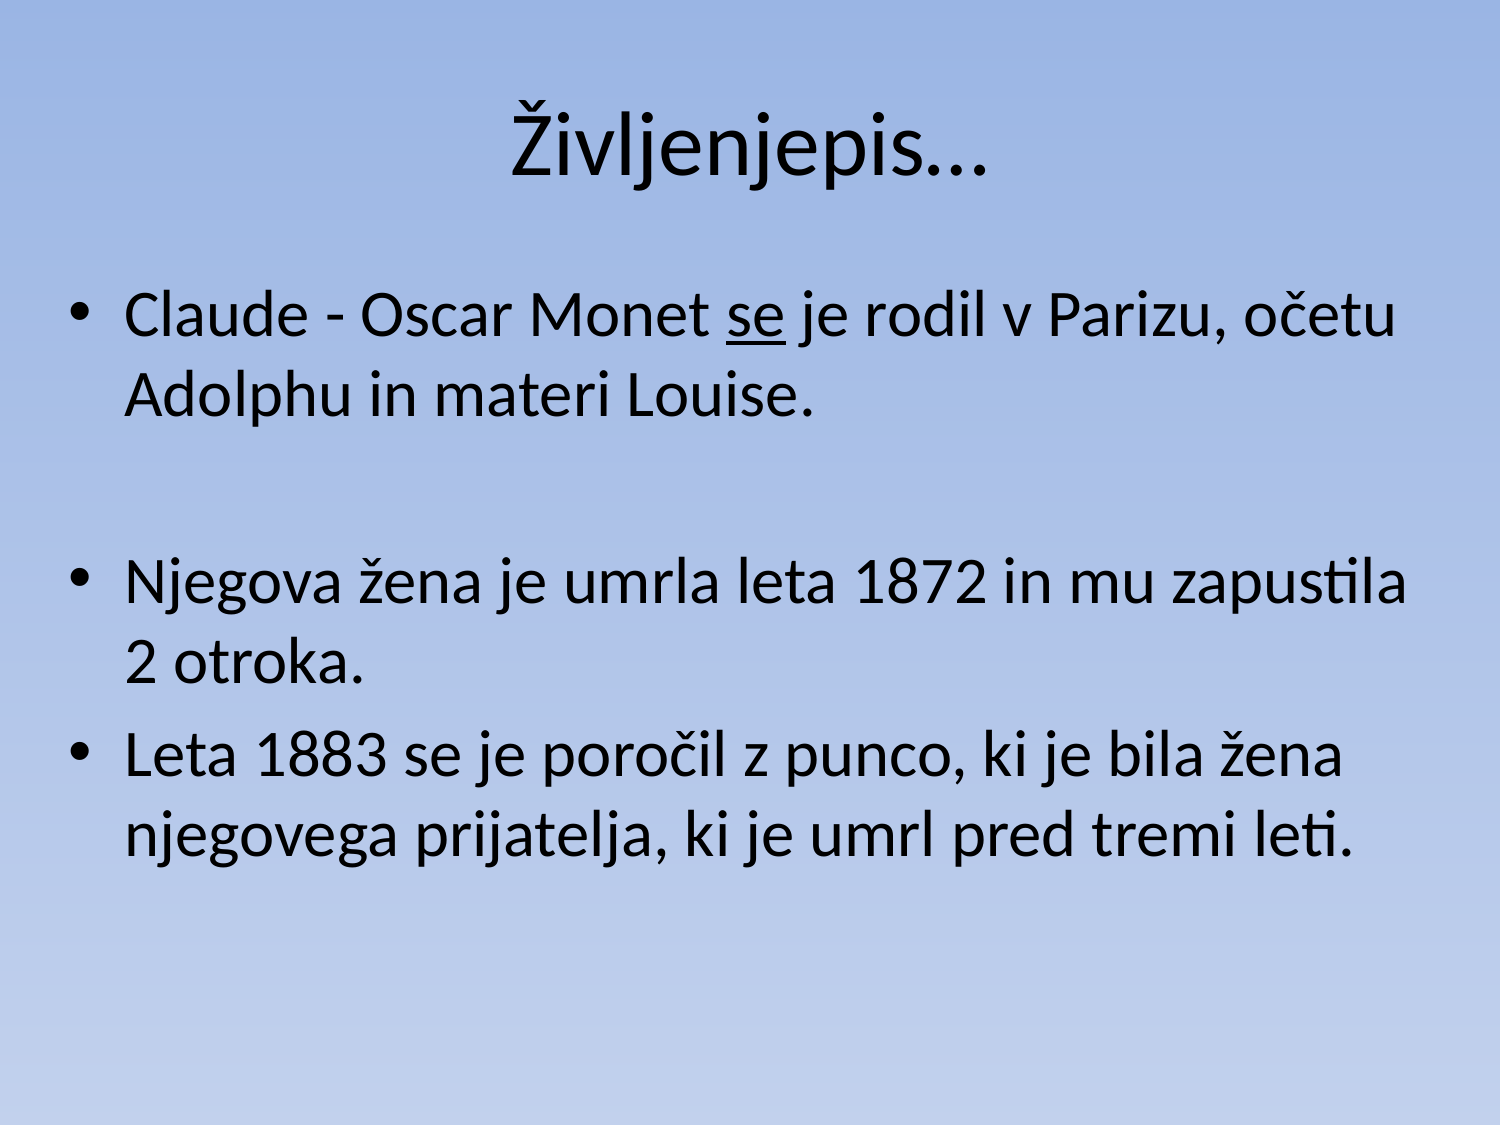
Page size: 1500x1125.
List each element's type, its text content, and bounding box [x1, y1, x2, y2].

title Življenjepis… [75, 45, 1425, 233]
list Claude - Oscar Monet se je rodil v Parizu, očetu Adolphu in materi Louise. Njegova žena je umrla leta 1872 in mu zapustila 2 otroka. Leta 1883 se je poročil z punco, ki je bila žena njegovega prijatelja, ki je umrl pred tremi leti. [53, 262, 1447, 1005]
